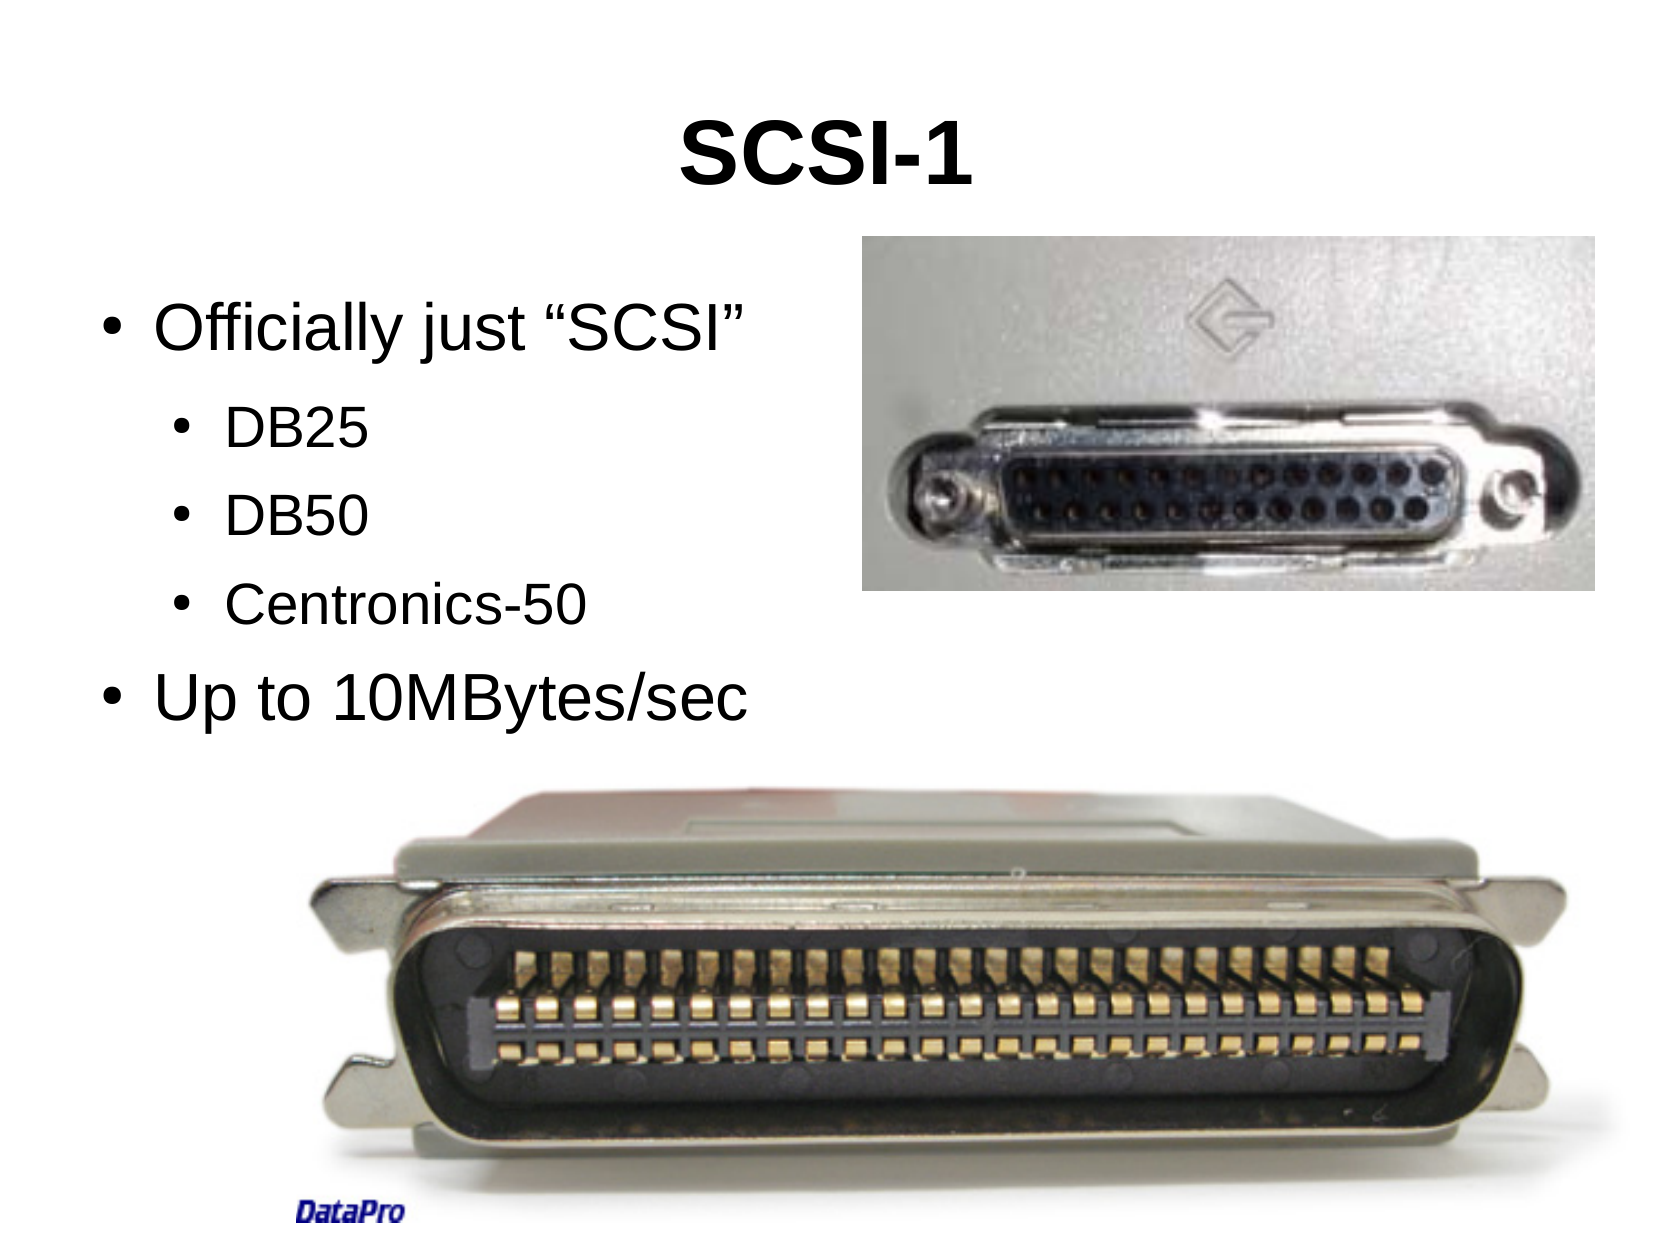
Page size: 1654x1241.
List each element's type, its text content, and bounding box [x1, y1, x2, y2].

picture [862, 236, 1595, 591]
picture [296, 767, 1634, 1223]
list Officially just “SCSI” DB25 DB50 Centronics-50 Up to 10MBytes/sec [82, 290, 809, 1094]
title SCSI-1 [82, 56, 1571, 250]
